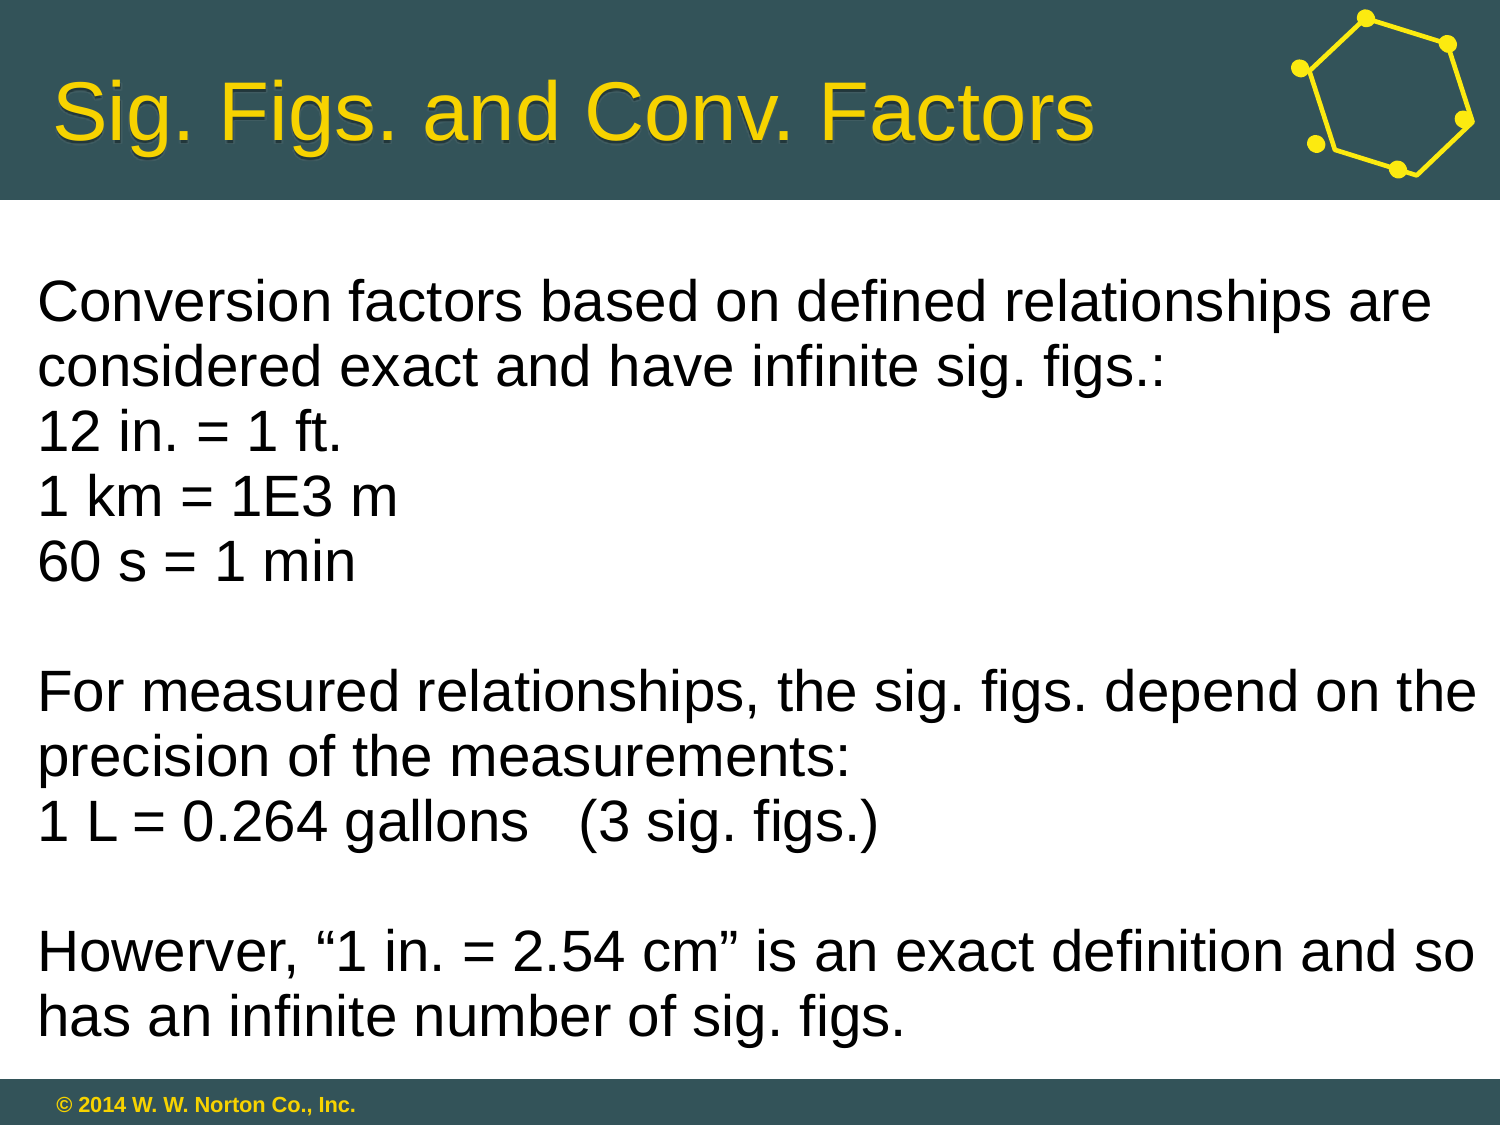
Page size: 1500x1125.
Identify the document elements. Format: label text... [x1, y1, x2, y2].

title Sig. Figs. and Conv. Factors [37, 19, 1225, 195]
text_box Conversion factors based on defined relationships are considered exact and have infinite sig. figs.: 12 in. = 1 ft. 1 km = 1E3 m 60 s = 1 min For measured relationships, the sig. figs. depend on the precision of the measurements: 1 L = 0.264 gallons (3 sig. figs.) Howerver, “1 in. = 2.54 cm” is an exact definition and so has an infinite number of sig. figs. [37, 198, 1493, 1125]
